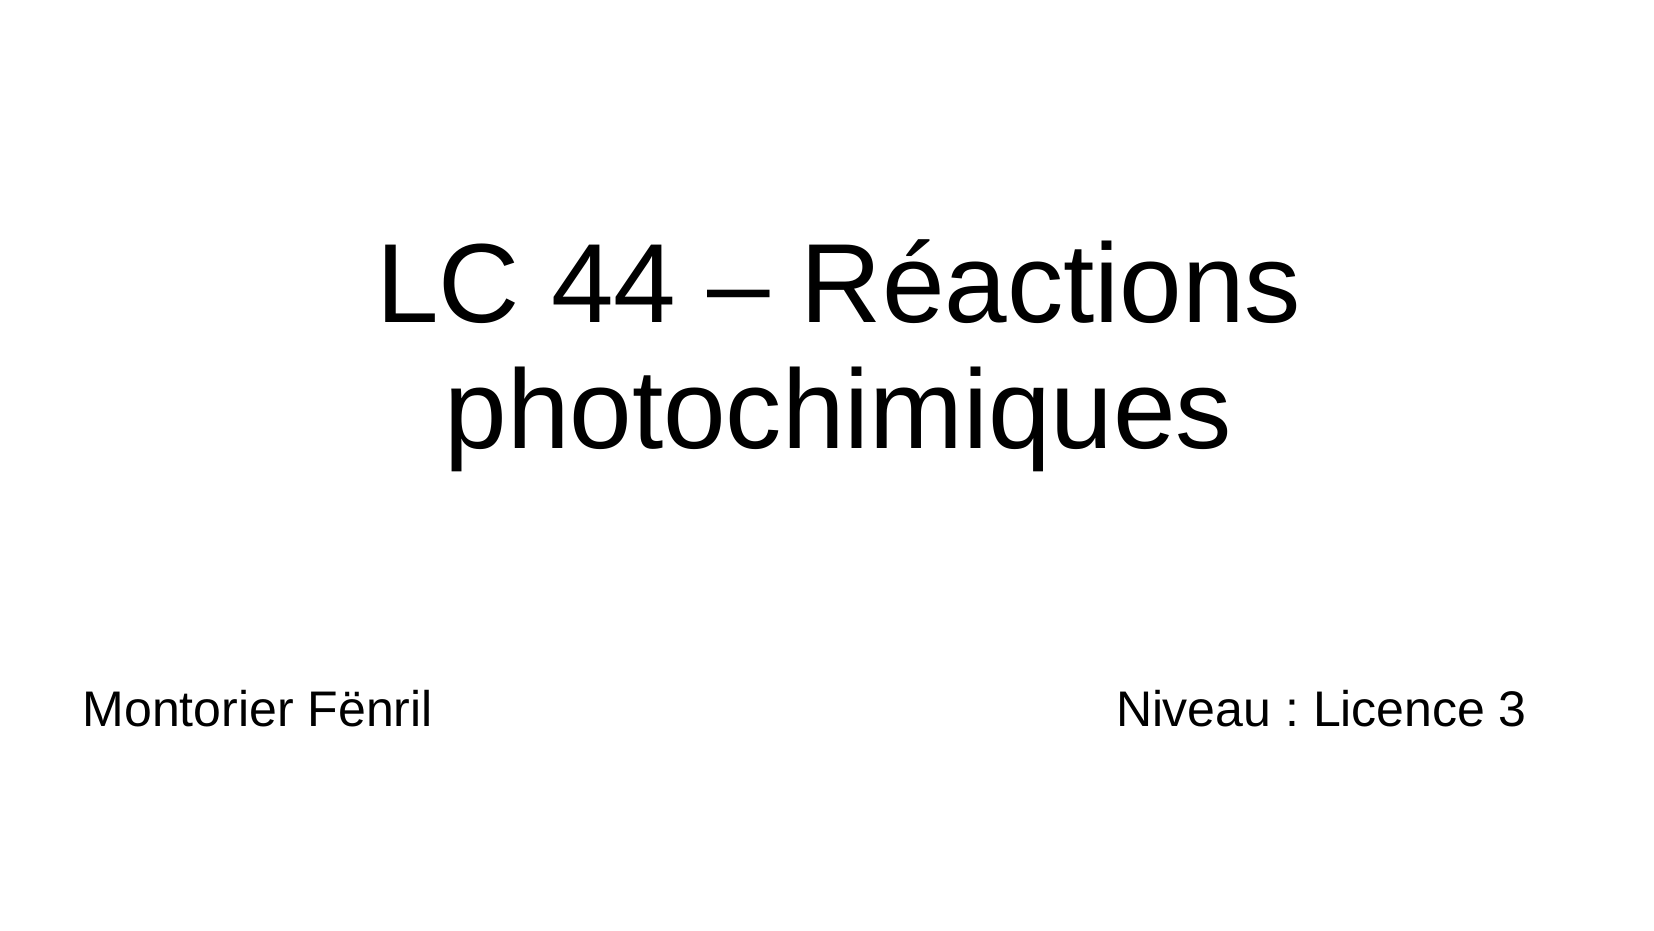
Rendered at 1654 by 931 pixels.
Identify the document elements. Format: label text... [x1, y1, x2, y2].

subtitle Montorier Fënril Niveau : Licence 3 [82, 661, 1571, 758]
title LC 44 – Réactions photochimiques [94, 136, 1583, 557]
